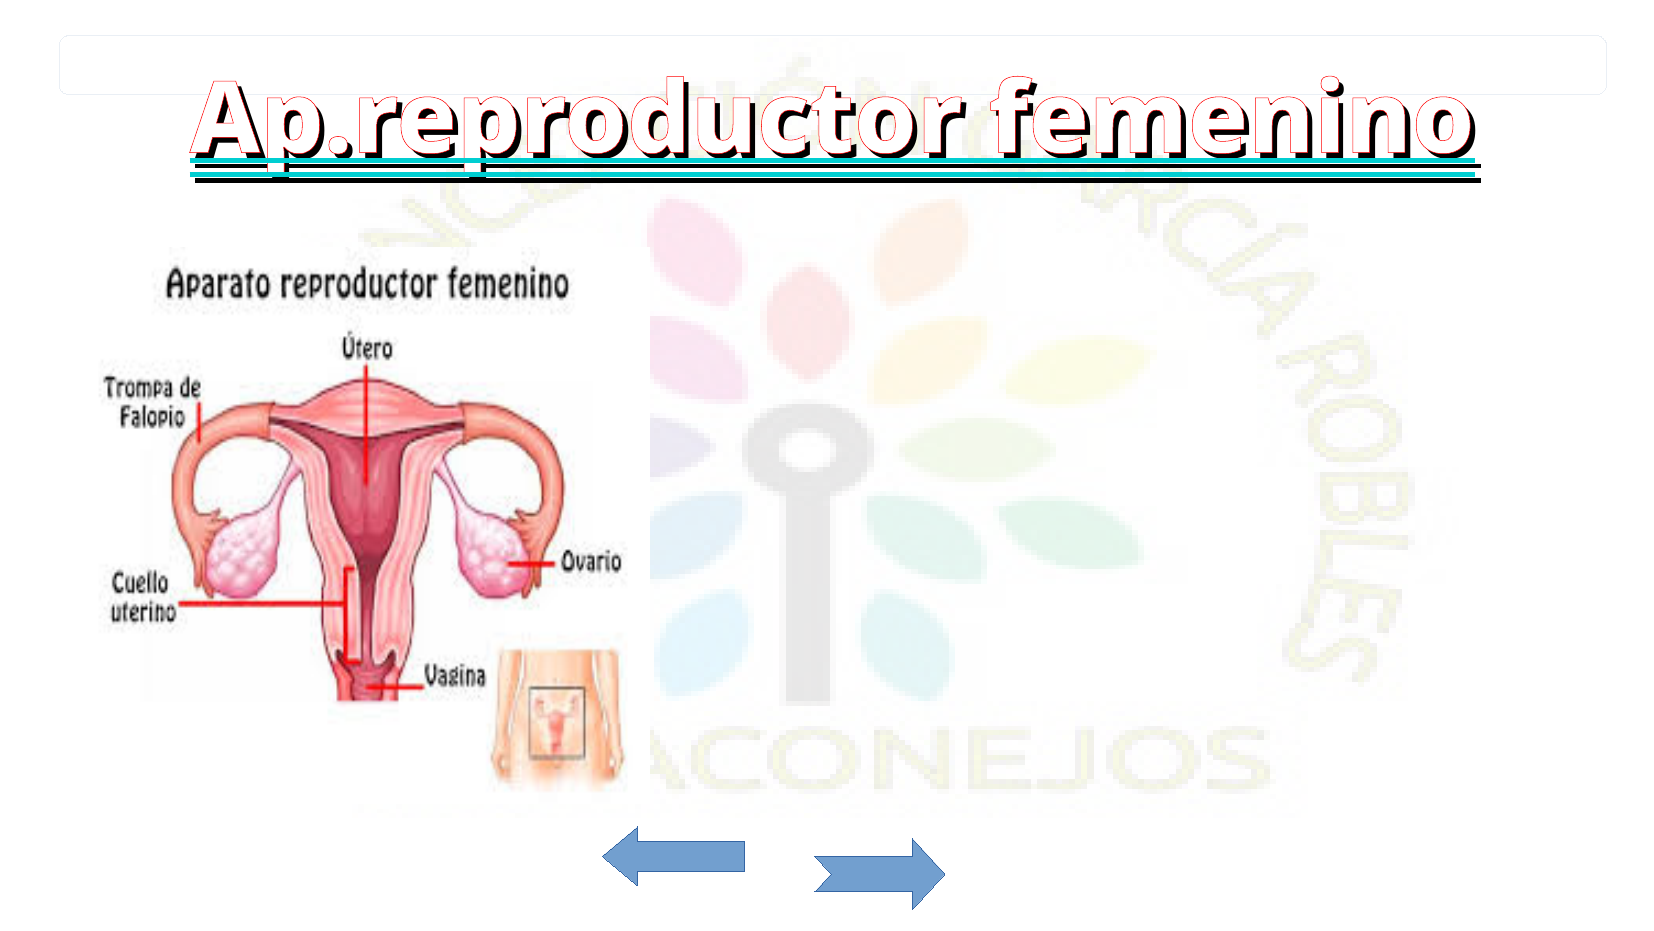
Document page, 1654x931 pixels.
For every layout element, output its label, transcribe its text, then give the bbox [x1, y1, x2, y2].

picture [82, 247, 650, 804]
text_box Ap.reproductor femenino [59, 35, 1607, 95]
text_box [602, 826, 745, 886]
text_box [814, 838, 945, 910]
